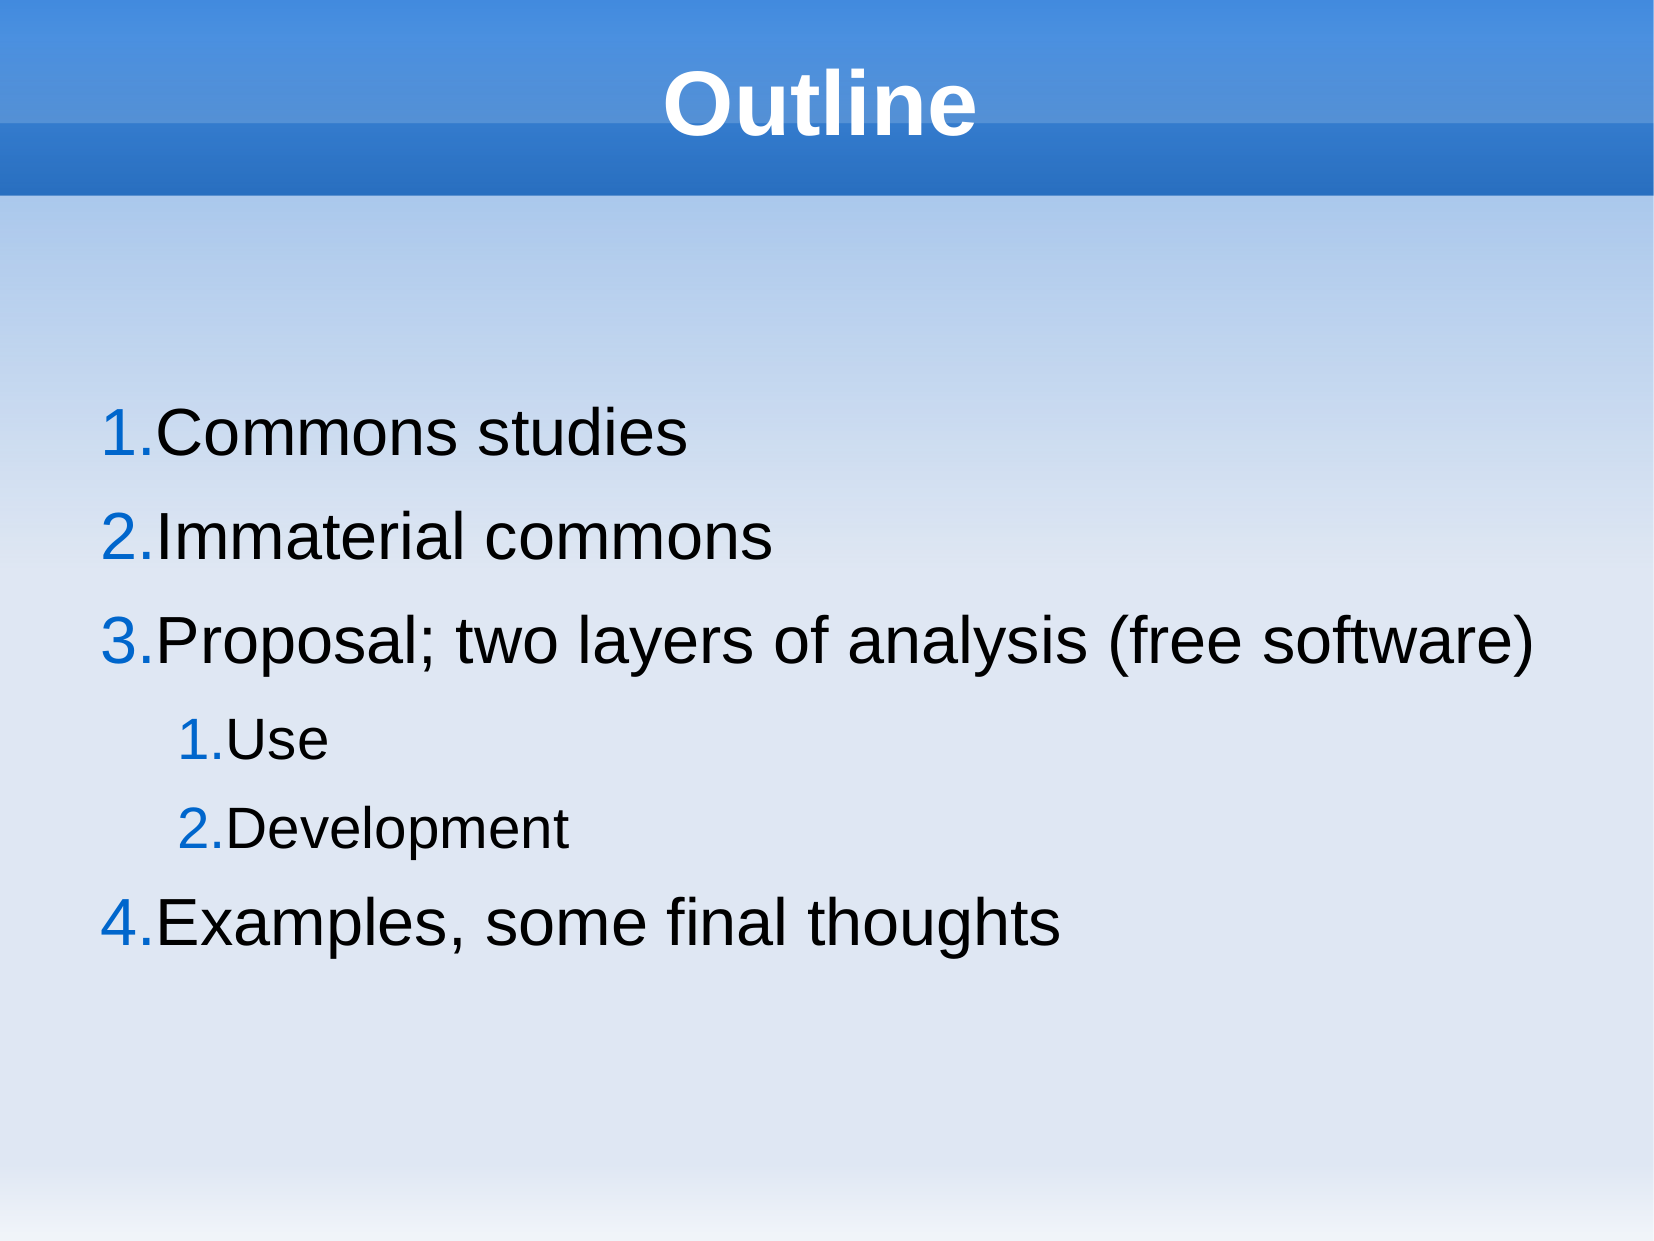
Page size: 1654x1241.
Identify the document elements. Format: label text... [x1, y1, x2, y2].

title Outline [76, 0, 1565, 208]
list Commons studies Immaterial commons Proposal; two layers of analysis (free software) Use Development Examples, some final thoughts [82, 290, 1571, 1094]
picture [0, 0, 1654, 1241]
